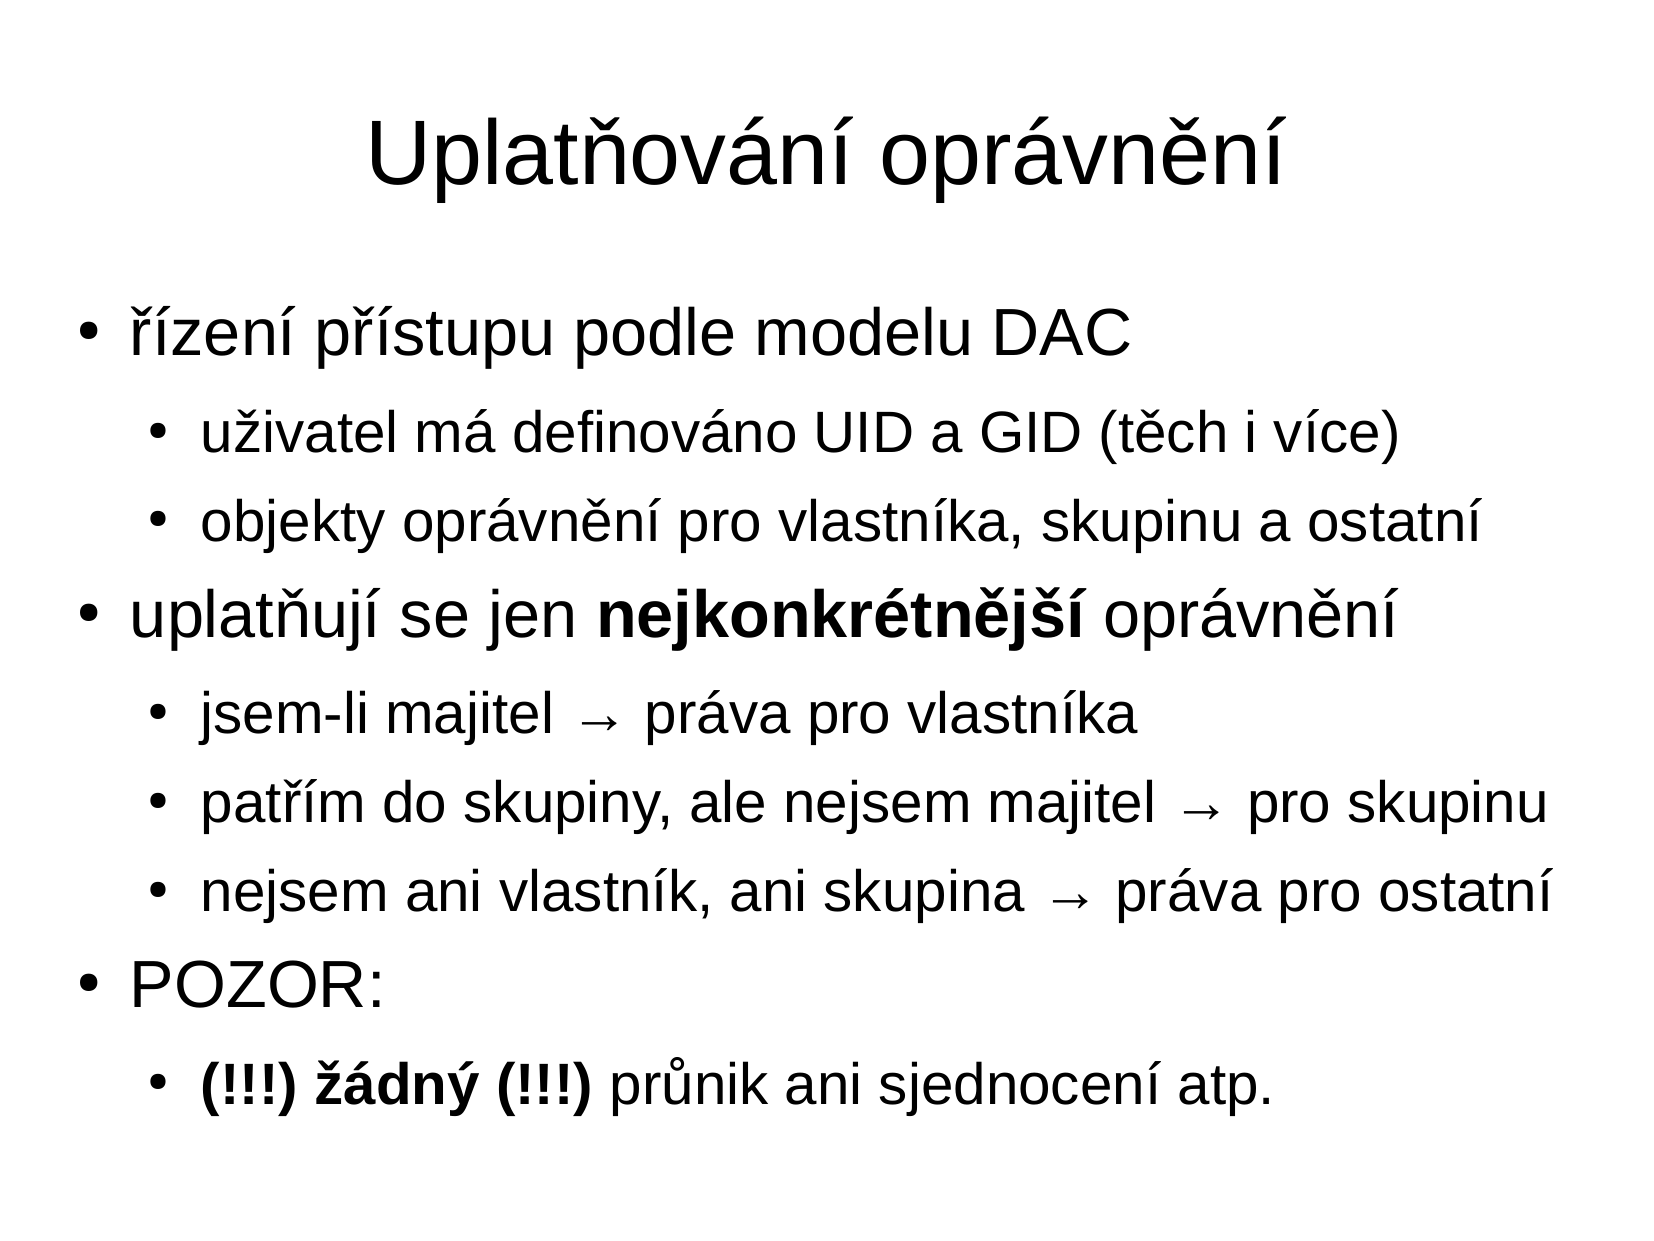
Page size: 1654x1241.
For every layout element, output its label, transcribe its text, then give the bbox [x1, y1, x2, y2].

list řízení přístupu podle modelu DAC uživatel má definováno UID a GID (těch i více) objekty oprávnění pro vlastníka, skupinu a ostatní uplatňují se jen nejkonkrétnější oprávnění jsem-li majitel → práva pro vlastníka patřím do skupiny, ale nejsem majitel → pro skupinu nejsem ani vlastník, ani skupina → práva pro ostatní POZOR: (!!!) žádný (!!!) průnik ani sjednocení atp. [59, 295, 1595, 1117]
title Uplatňování oprávnění [82, 56, 1571, 250]
